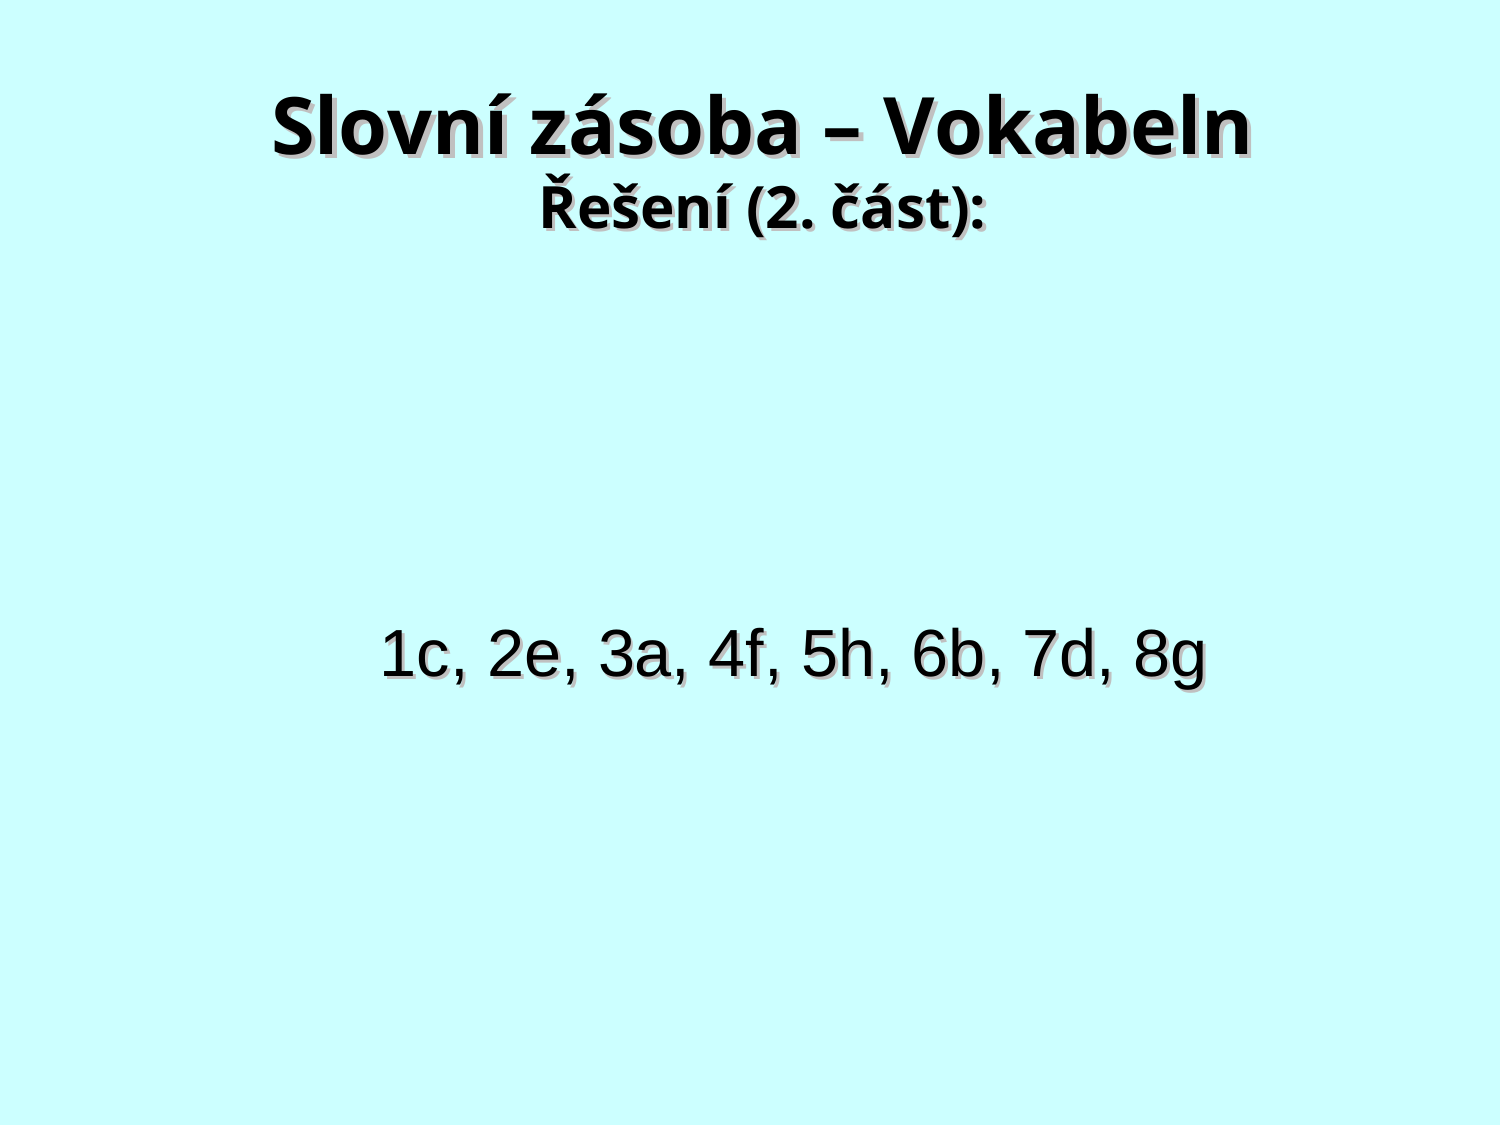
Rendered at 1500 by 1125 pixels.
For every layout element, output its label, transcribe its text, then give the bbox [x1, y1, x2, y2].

list 1c, 2e, 3a, 4f, 5h, 6b, 7d, 8g [137, 312, 1451, 1000]
title Slovní zásoba – Vokabeln Řešení (2. část): [75, 40, 1451, 276]
